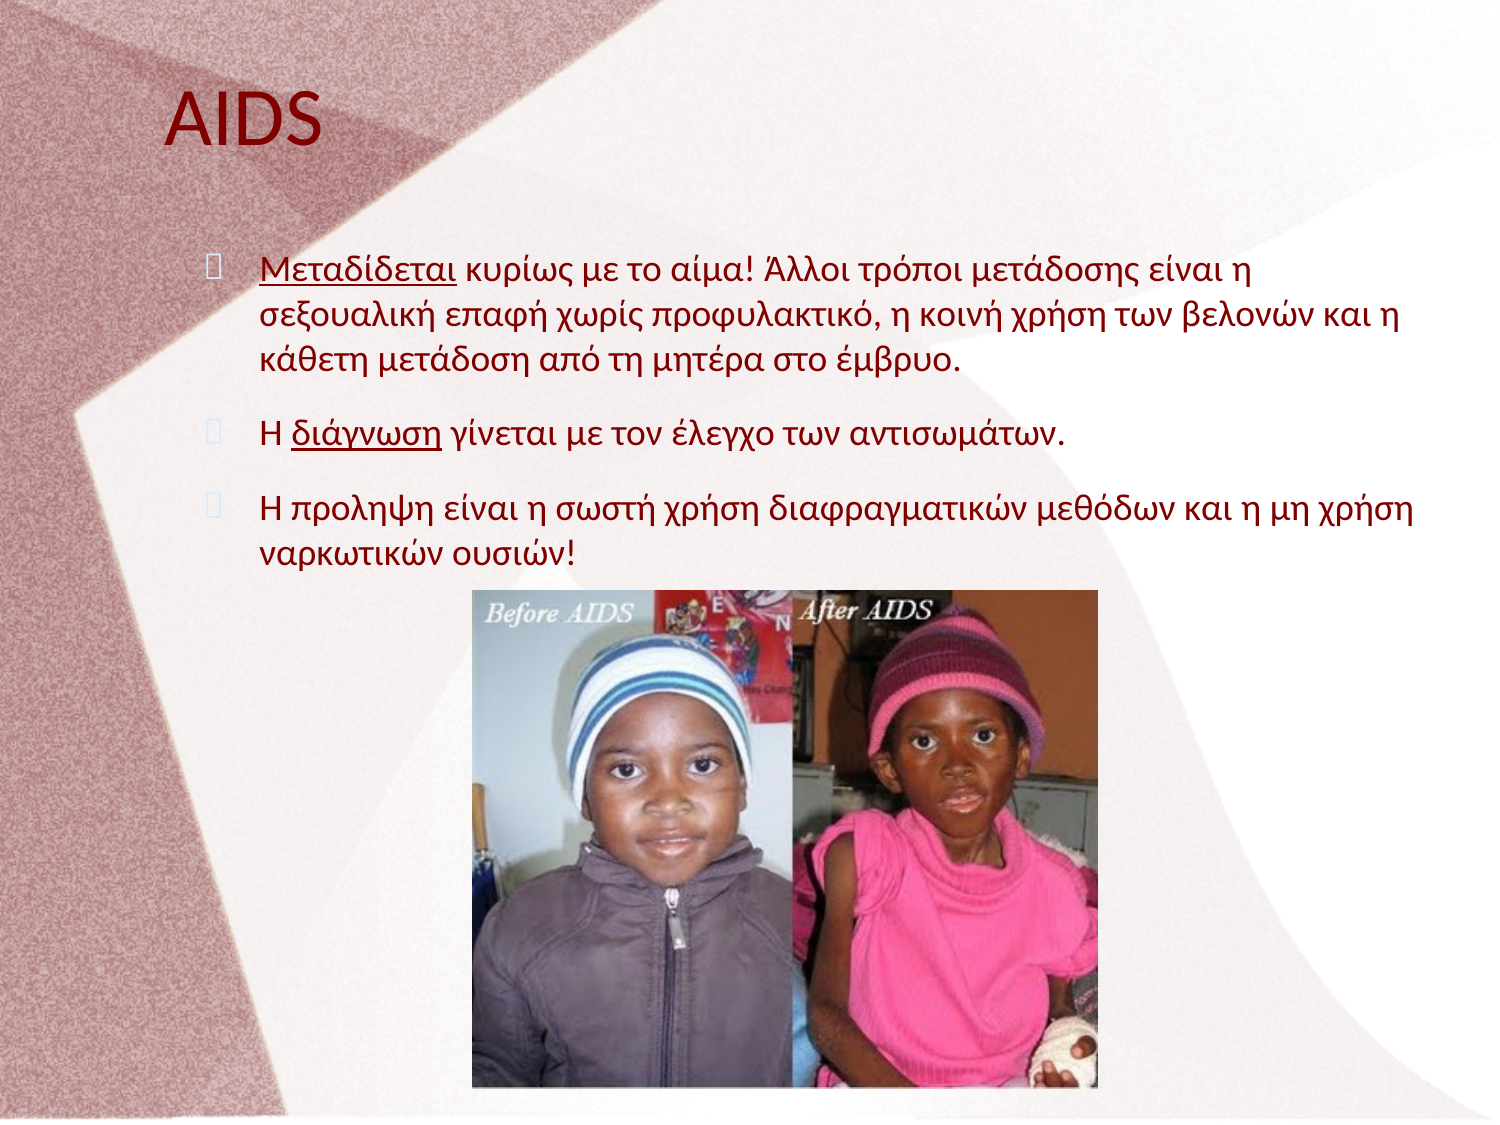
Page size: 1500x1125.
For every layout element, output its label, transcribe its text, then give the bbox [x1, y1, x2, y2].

title AIDS [150, 54, 1425, 234]
picture [0, 0, 1500, 1125]
list Μεταδίδεται κυρίως με το αίμα! Άλλοι τρόποι μετάδοσης είναι η σεξουαλική επαφή χωρίς προφυλακτικό, η κοινή χρήση των βελονών και η κάθετη μετάδοση από τη μητέρα στο έμβρυο. Η διάγνωση γίνεται με τον έλεγχο των αντισωμάτων. Η προληψη είναι η σωστή χρήση διαφραγματικών μεθόδων και η μη χρήση ναρκωτικών ουσιών! [177, 236, 1453, 836]
